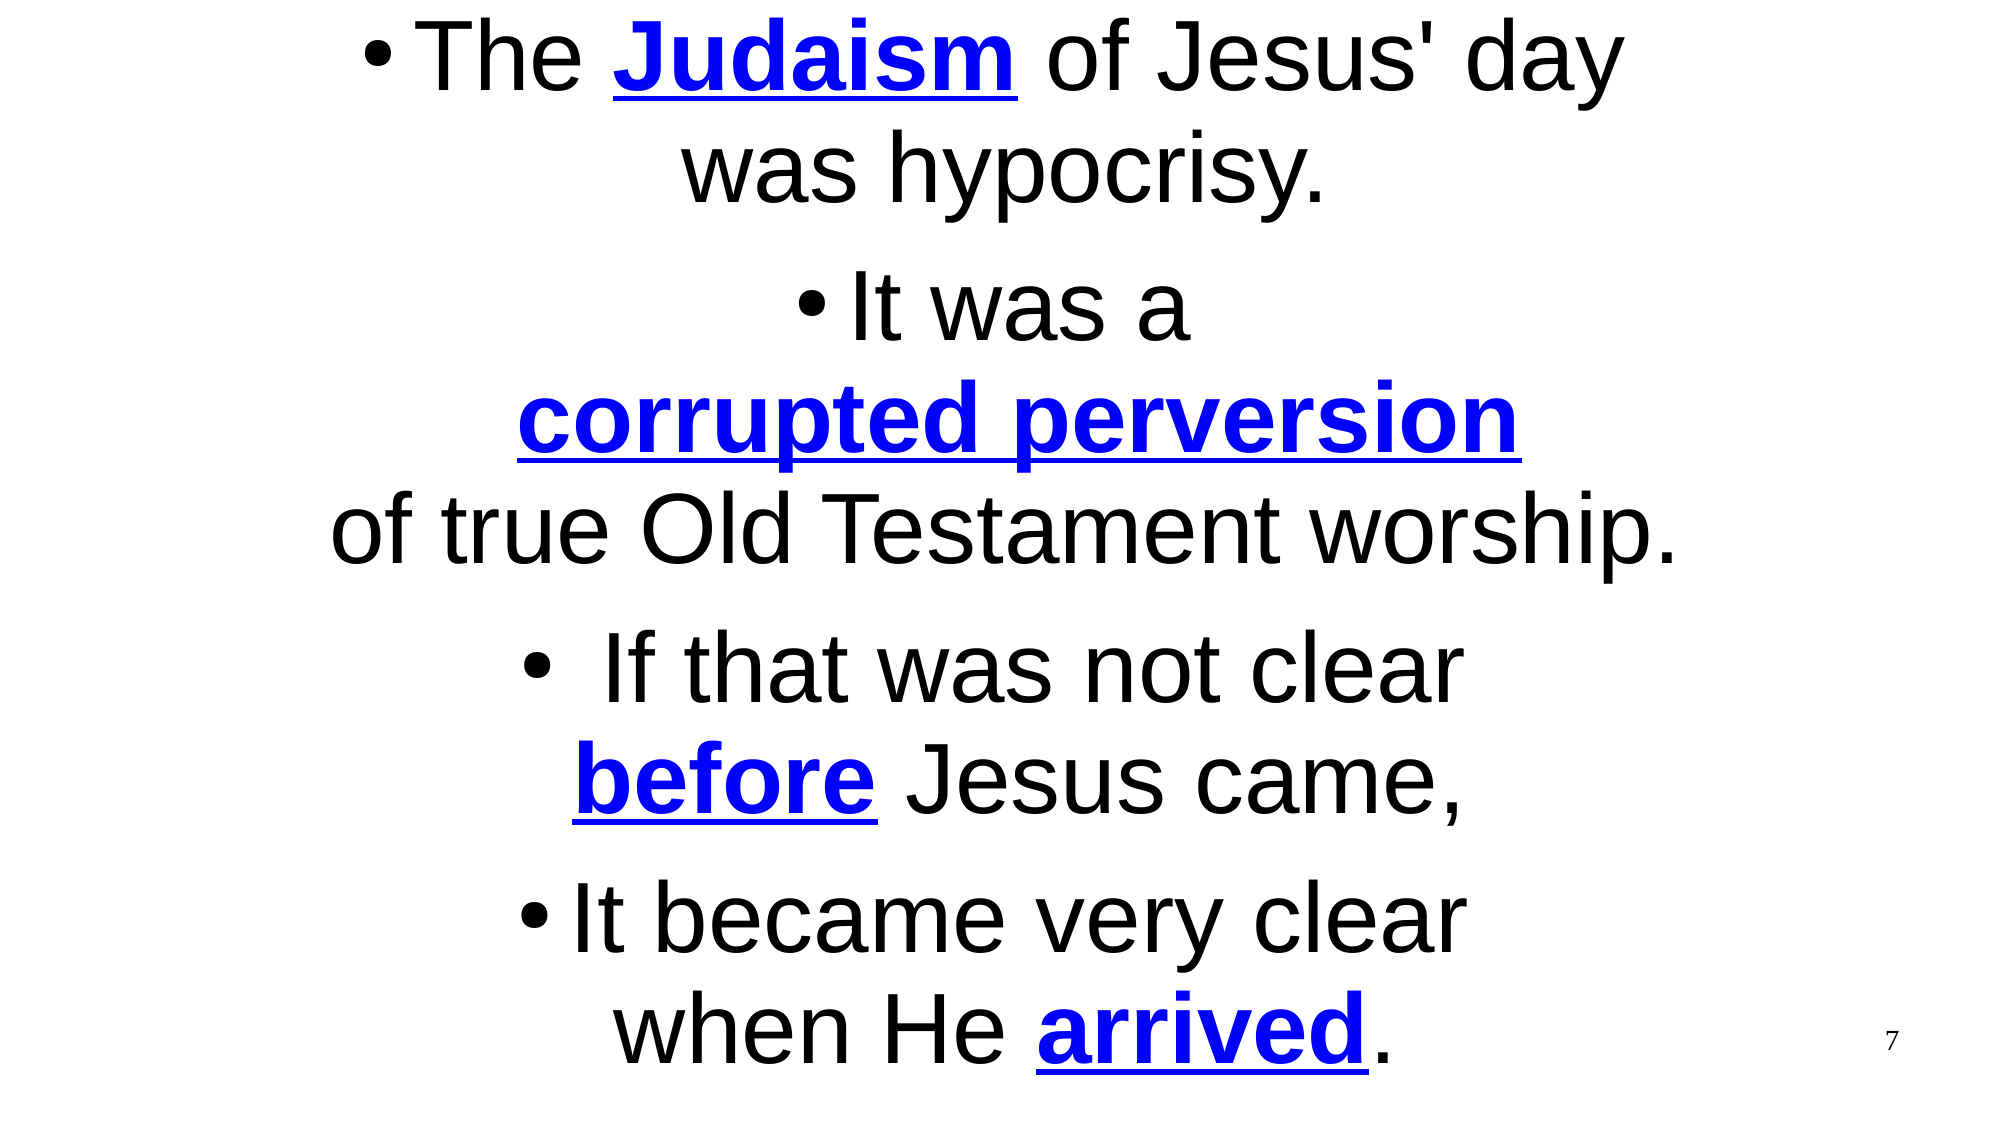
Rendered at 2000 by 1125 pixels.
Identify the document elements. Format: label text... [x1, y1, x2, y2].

list The Judaism of Jesus' day was hypocrisy. It was a corrupted perversion of true Old Testament worship. If that was not clear before Jesus came, It became very clear when He arrived. [0, 0, 1996, 1123]
